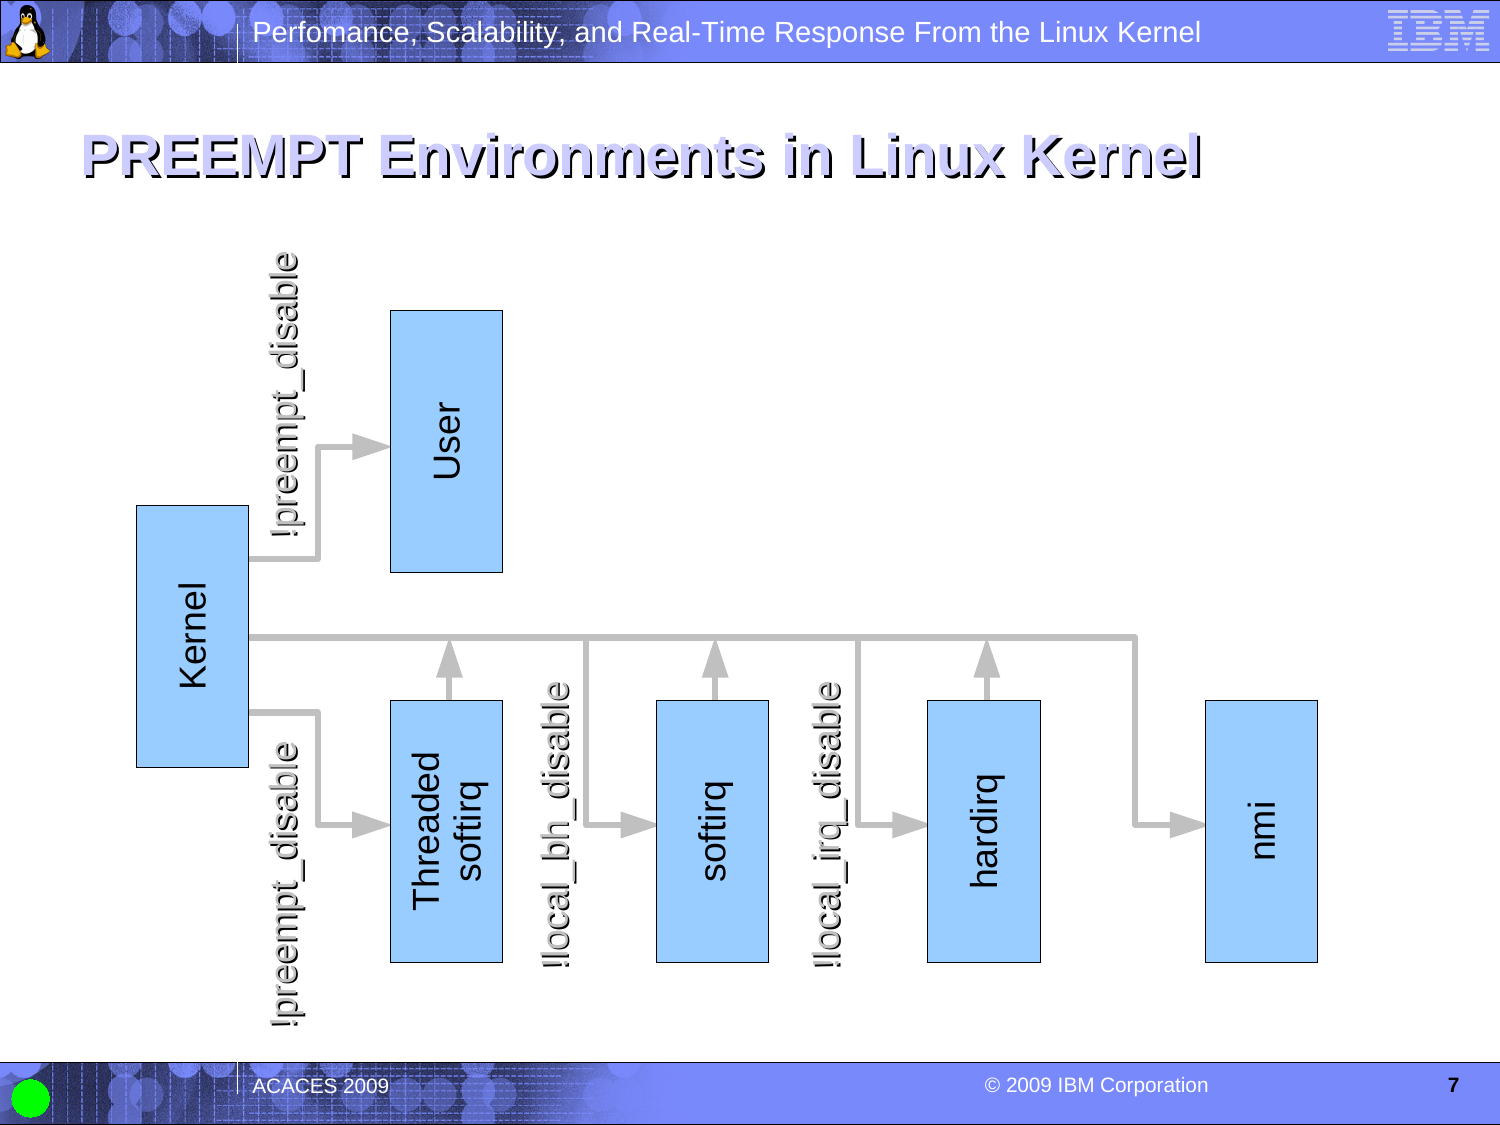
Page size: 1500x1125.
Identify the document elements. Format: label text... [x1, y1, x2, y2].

picture [1, 1, 1500, 62]
text_box softirq [656, 700, 769, 963]
text_box !preempt_disable [254, 726, 312, 1043]
text_box [11, 1079, 50, 1118]
text_box hardirq [927, 700, 1041, 963]
text_box Kernel [136, 505, 249, 768]
text_box User [390, 310, 503, 573]
text_box !local_irq_disable [797, 665, 855, 984]
picture [0, 1063, 1500, 1124]
text_box !local_bh_disable [526, 665, 583, 984]
text_box Threaded softirq [390, 700, 503, 963]
text_box nmi [1205, 700, 1318, 963]
text_box !preempt_disable [254, 236, 312, 553]
title PREEMPT Environments in Linux Kernel [79, 116, 1433, 199]
